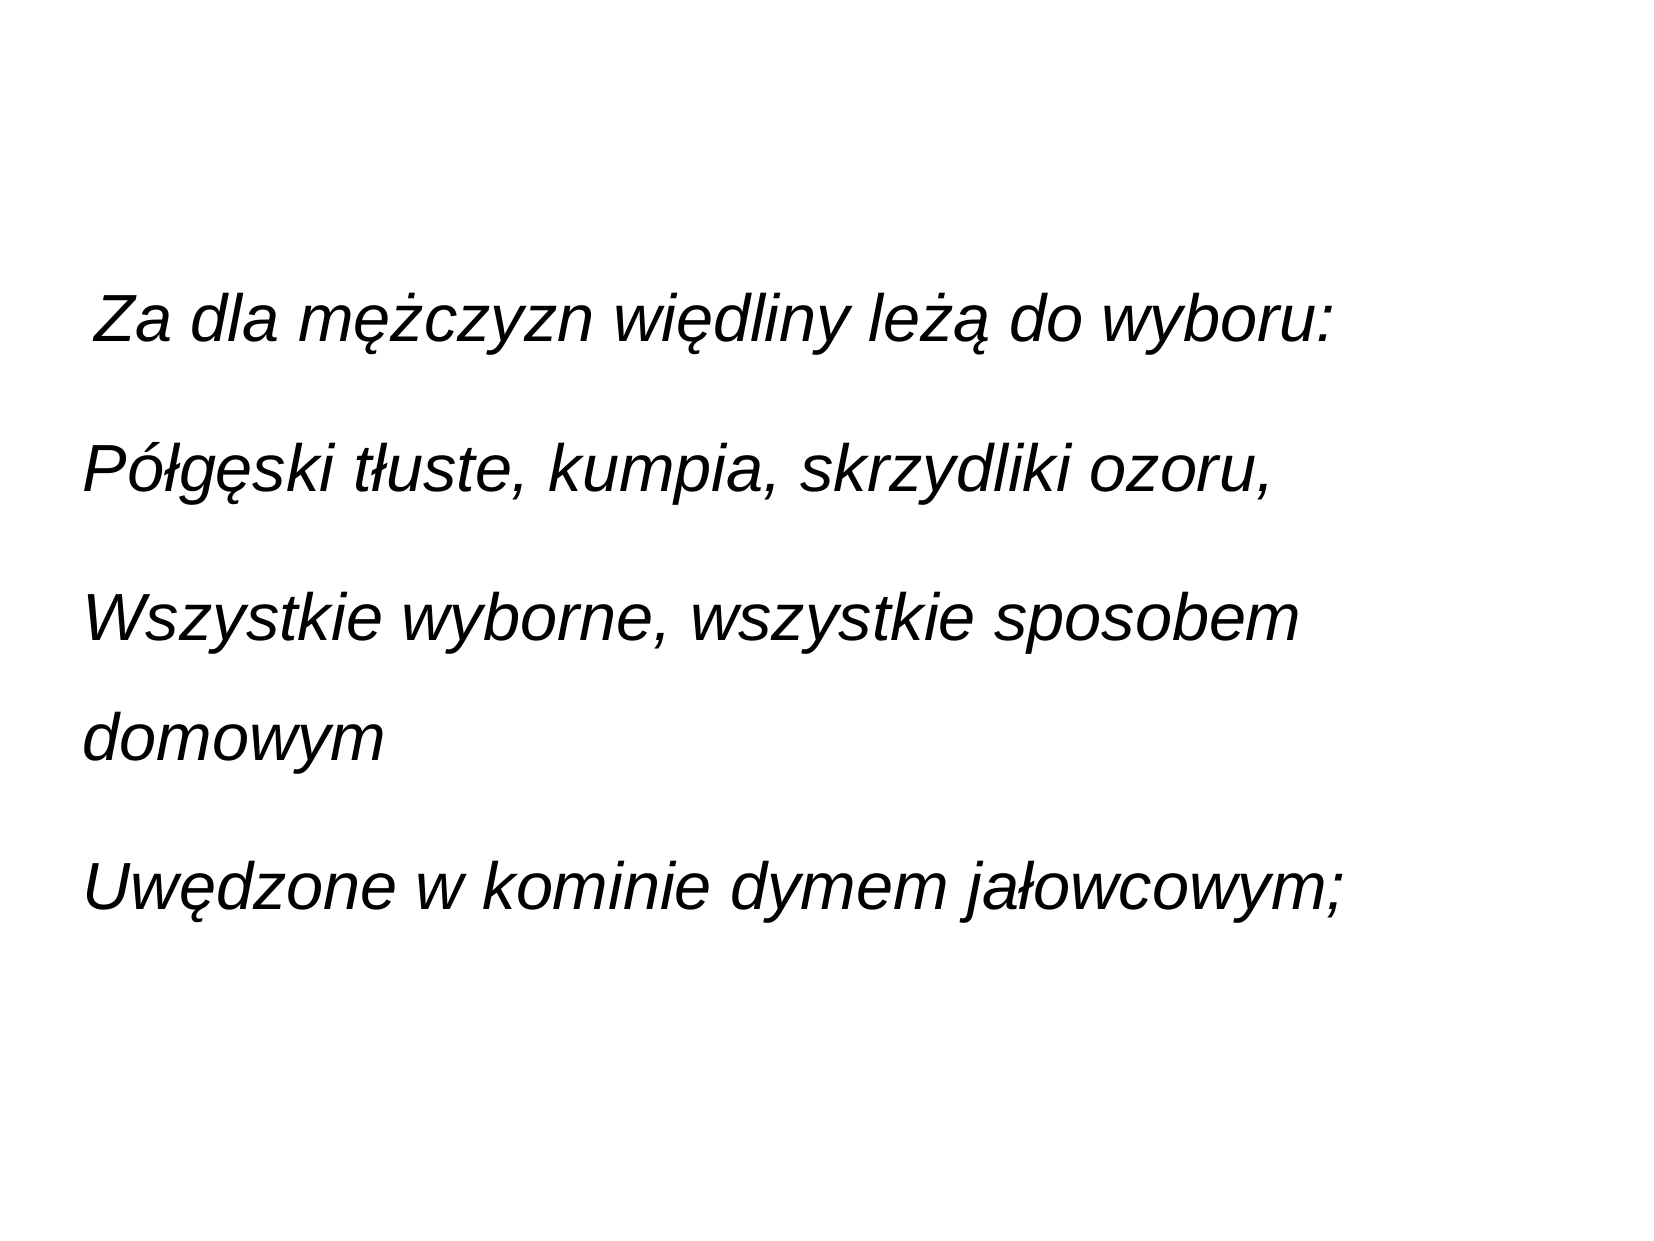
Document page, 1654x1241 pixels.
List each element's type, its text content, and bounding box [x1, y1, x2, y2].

subtitle Za dla mężczyzn więdliny leżą do wyboru: Półgęski tłuste, kumpia, skrzydliki ozoru, Wszystkie wyborne, wszystkie sposobem domowym Uwędzone w kominie dymem jałowcowym; [82, 49, 1571, 1109]
